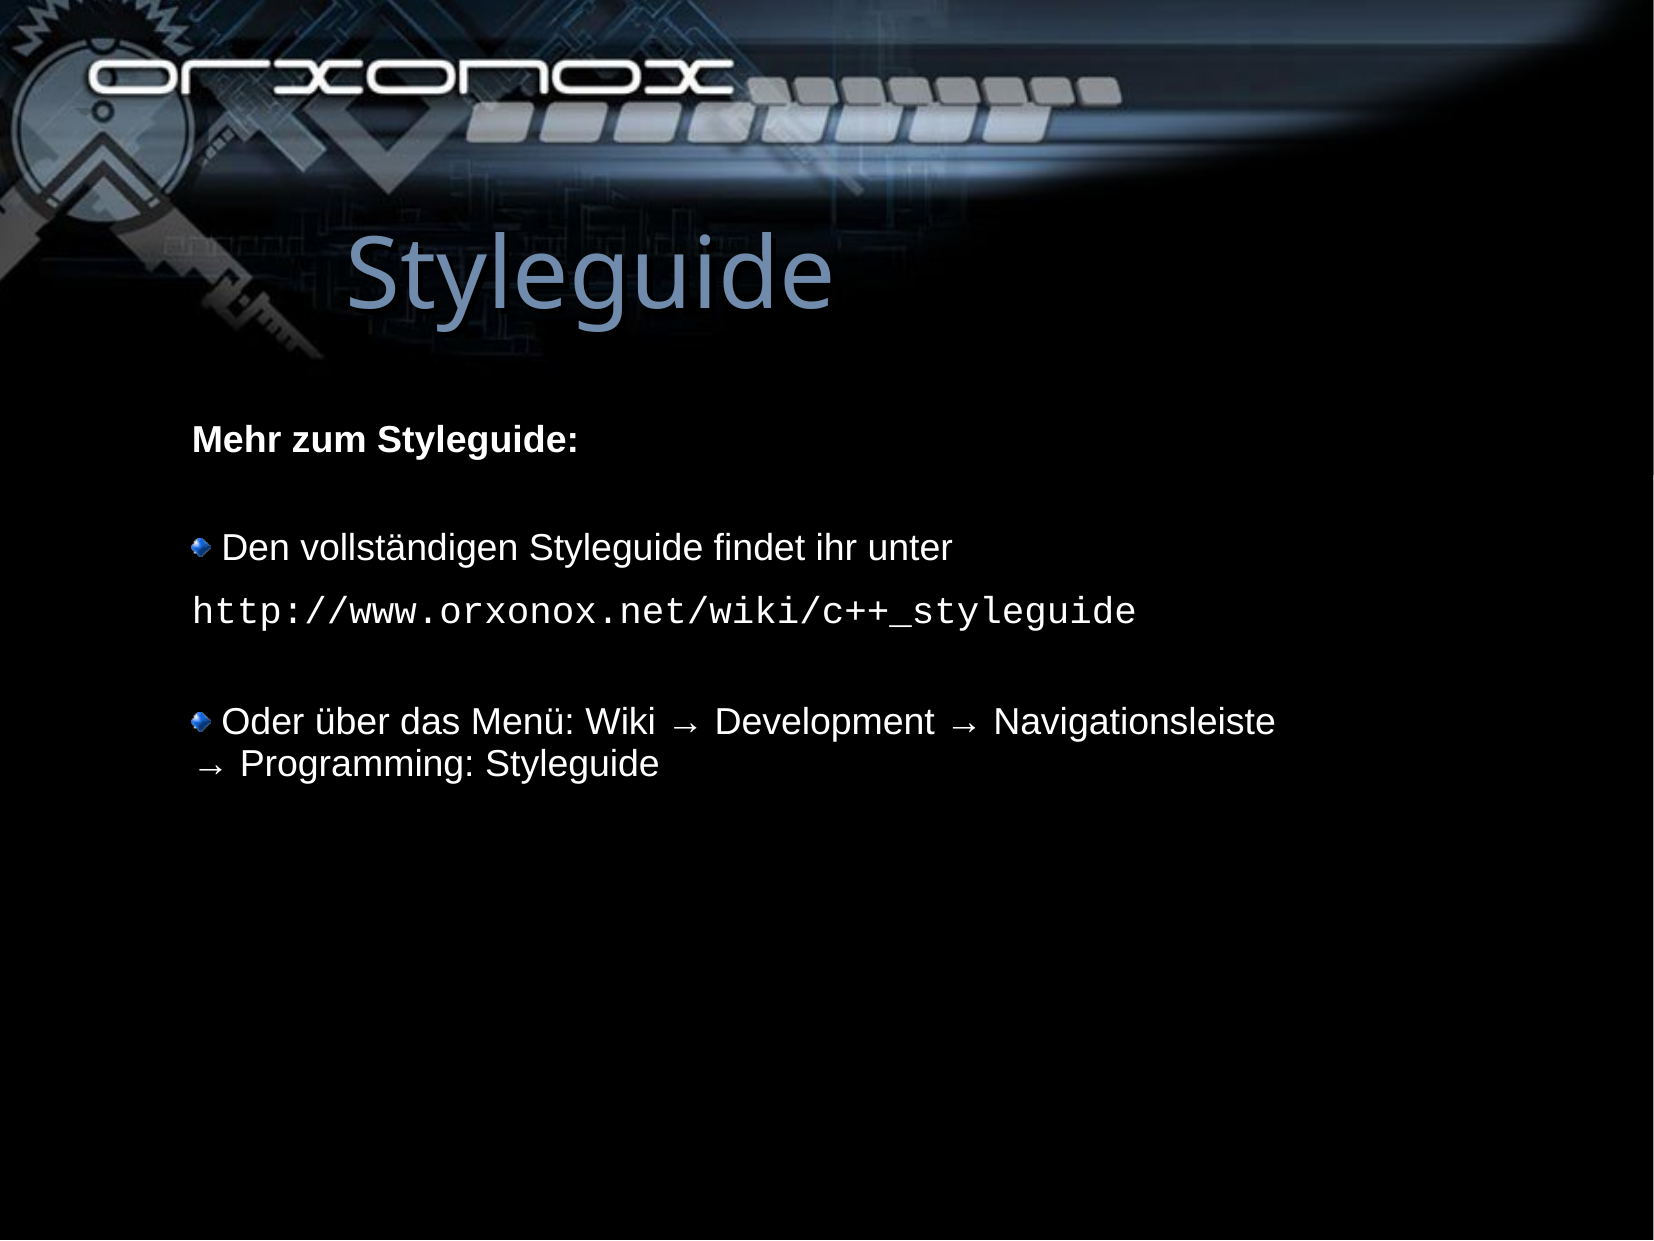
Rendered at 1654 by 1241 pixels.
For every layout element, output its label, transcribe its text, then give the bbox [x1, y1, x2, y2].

text_box Styleguide [330, 194, 1306, 344]
picture [0, 0, 1654, 475]
text_box Mehr zum Styleguide: Den vollständigen Styleguide findet ihr unter http://www.orxonox.net/wiki/c++_styleguide Oder über das Menü: Wiki → Development → Navigationsleiste → Programming: Styleguide [177, 411, 1329, 934]
